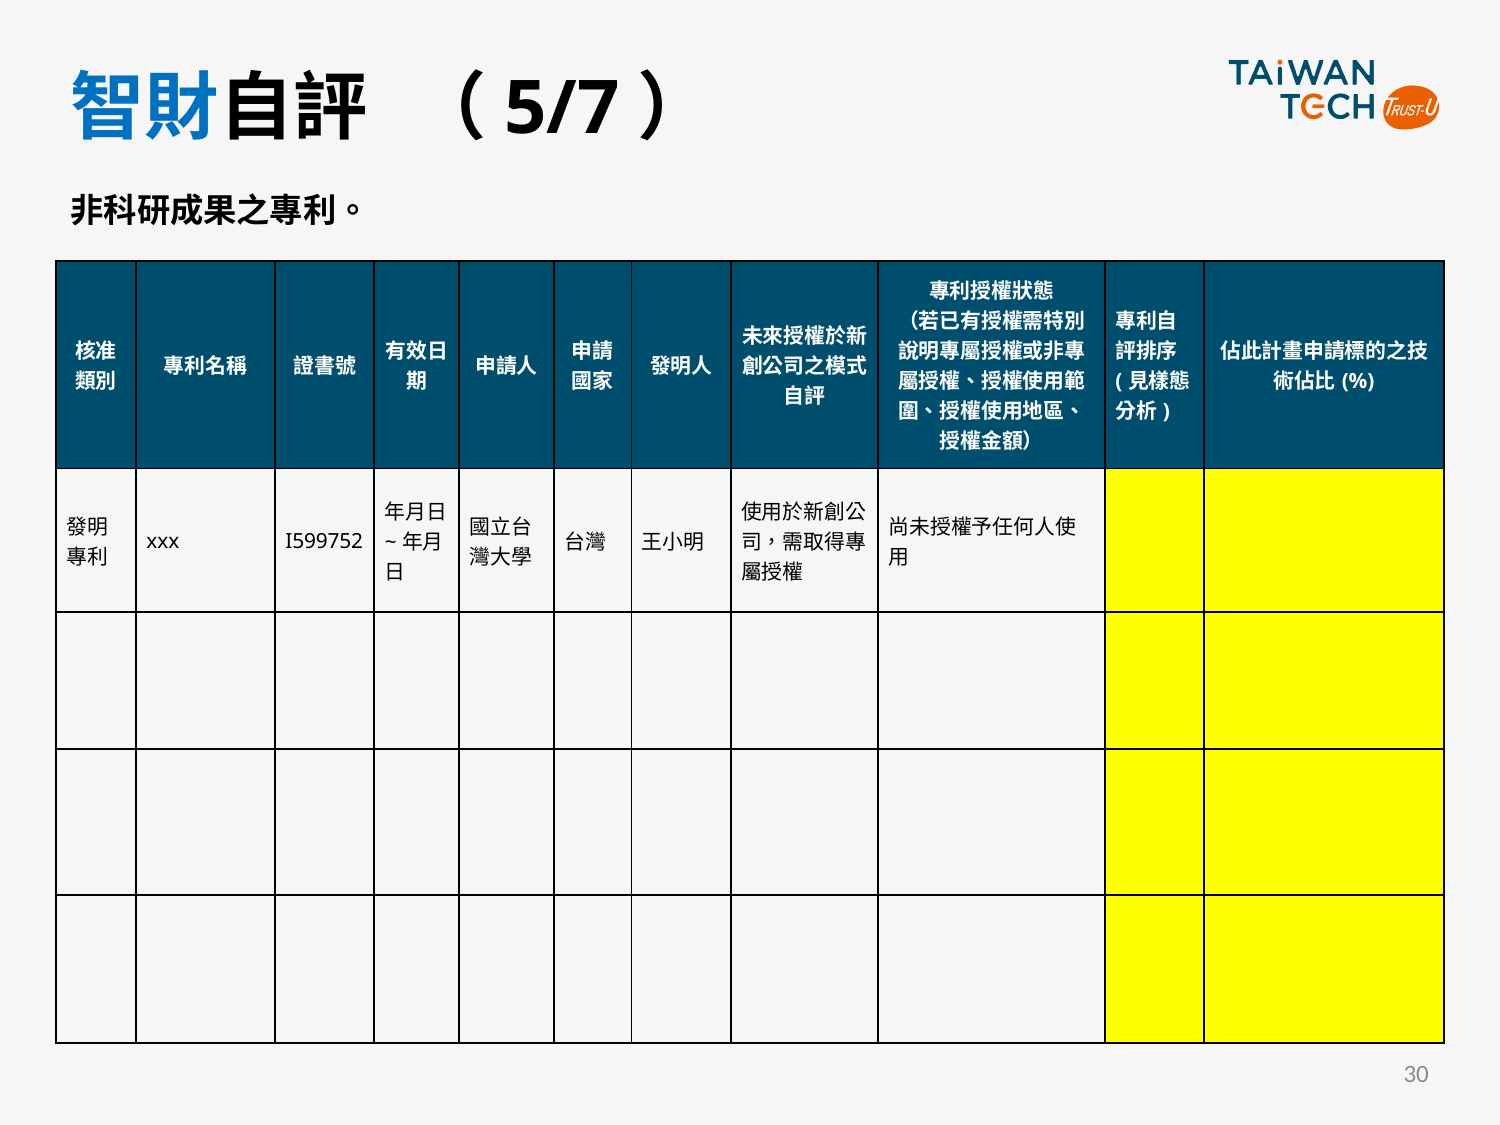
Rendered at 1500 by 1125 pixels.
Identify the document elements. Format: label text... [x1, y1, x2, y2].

table_cell 王小明 [632, 469, 730, 611]
table_cell [555, 896, 631, 1042]
table_header 未來授權於新創公司之模式自評 [732, 262, 877, 468]
table_cell 使用於新創公司，需取得專屬授權 [732, 469, 877, 611]
table_cell [879, 750, 1104, 894]
table_cell [375, 613, 458, 748]
table_header 專利名稱 [137, 262, 274, 468]
table_header 有效日期 [375, 262, 458, 468]
table_header 佔此計畫申請標的之技術佔比(%) [1205, 262, 1443, 468]
table_cell [1106, 613, 1203, 748]
table_cell [732, 896, 877, 1042]
table_cell [1106, 469, 1203, 611]
table_cell [57, 896, 135, 1042]
table_header 發明人 [632, 262, 730, 468]
table_cell [1106, 750, 1203, 894]
table_cell [1205, 469, 1443, 611]
table_cell [1205, 613, 1443, 748]
table_cell [1205, 896, 1443, 1042]
table_header 證書號 [276, 262, 373, 468]
slide_number <編號> [1106, 1044, 1445, 1103]
table_cell [276, 896, 373, 1042]
table_cell [632, 613, 730, 748]
table_cell [1205, 750, 1443, 894]
table_cell 尚未授權予任何人使用 [879, 469, 1104, 611]
table_header 專利授權狀態 （若已有授權需特別說明專屬授權或非專屬授權、授權使用範圍、授權使用地區、授權金額） [879, 262, 1104, 468]
table_cell [276, 613, 373, 748]
table_cell [632, 750, 730, 894]
table_cell 發明專利 [57, 469, 135, 611]
table_cell I599752 [276, 469, 373, 611]
table_cell [137, 896, 274, 1042]
table_header 申請國家 [555, 262, 631, 468]
table_header 申請人 [460, 262, 553, 468]
title 智財自評 （5/7） [55, 33, 1444, 156]
table_cell [137, 750, 274, 894]
table_cell [57, 750, 135, 894]
table_cell [879, 613, 1104, 748]
table_cell [732, 750, 877, 894]
table_cell [460, 896, 553, 1042]
table_cell [879, 896, 1104, 1042]
table_cell 台灣 [555, 469, 631, 611]
table_cell [732, 613, 877, 748]
table_cell [276, 750, 373, 894]
table_header 專利自評排序 (見樣態分析) [1106, 262, 1203, 468]
table_cell [555, 750, 631, 894]
table_cell [460, 613, 553, 748]
table_cell [57, 613, 135, 748]
table_cell xxx [137, 469, 274, 611]
table_cell 國立台灣大學 [460, 469, 553, 611]
table_cell [632, 896, 730, 1042]
table_cell [555, 613, 631, 748]
table_header 核准類別 [57, 262, 135, 468]
table_cell [375, 896, 458, 1042]
table_cell [1106, 896, 1203, 1042]
table_cell [460, 750, 553, 894]
text_box 非科研成果之專利。 [55, 161, 1444, 237]
table_cell [375, 750, 458, 894]
table_cell 年月日~年月日 [375, 469, 458, 611]
table_cell [137, 613, 274, 748]
